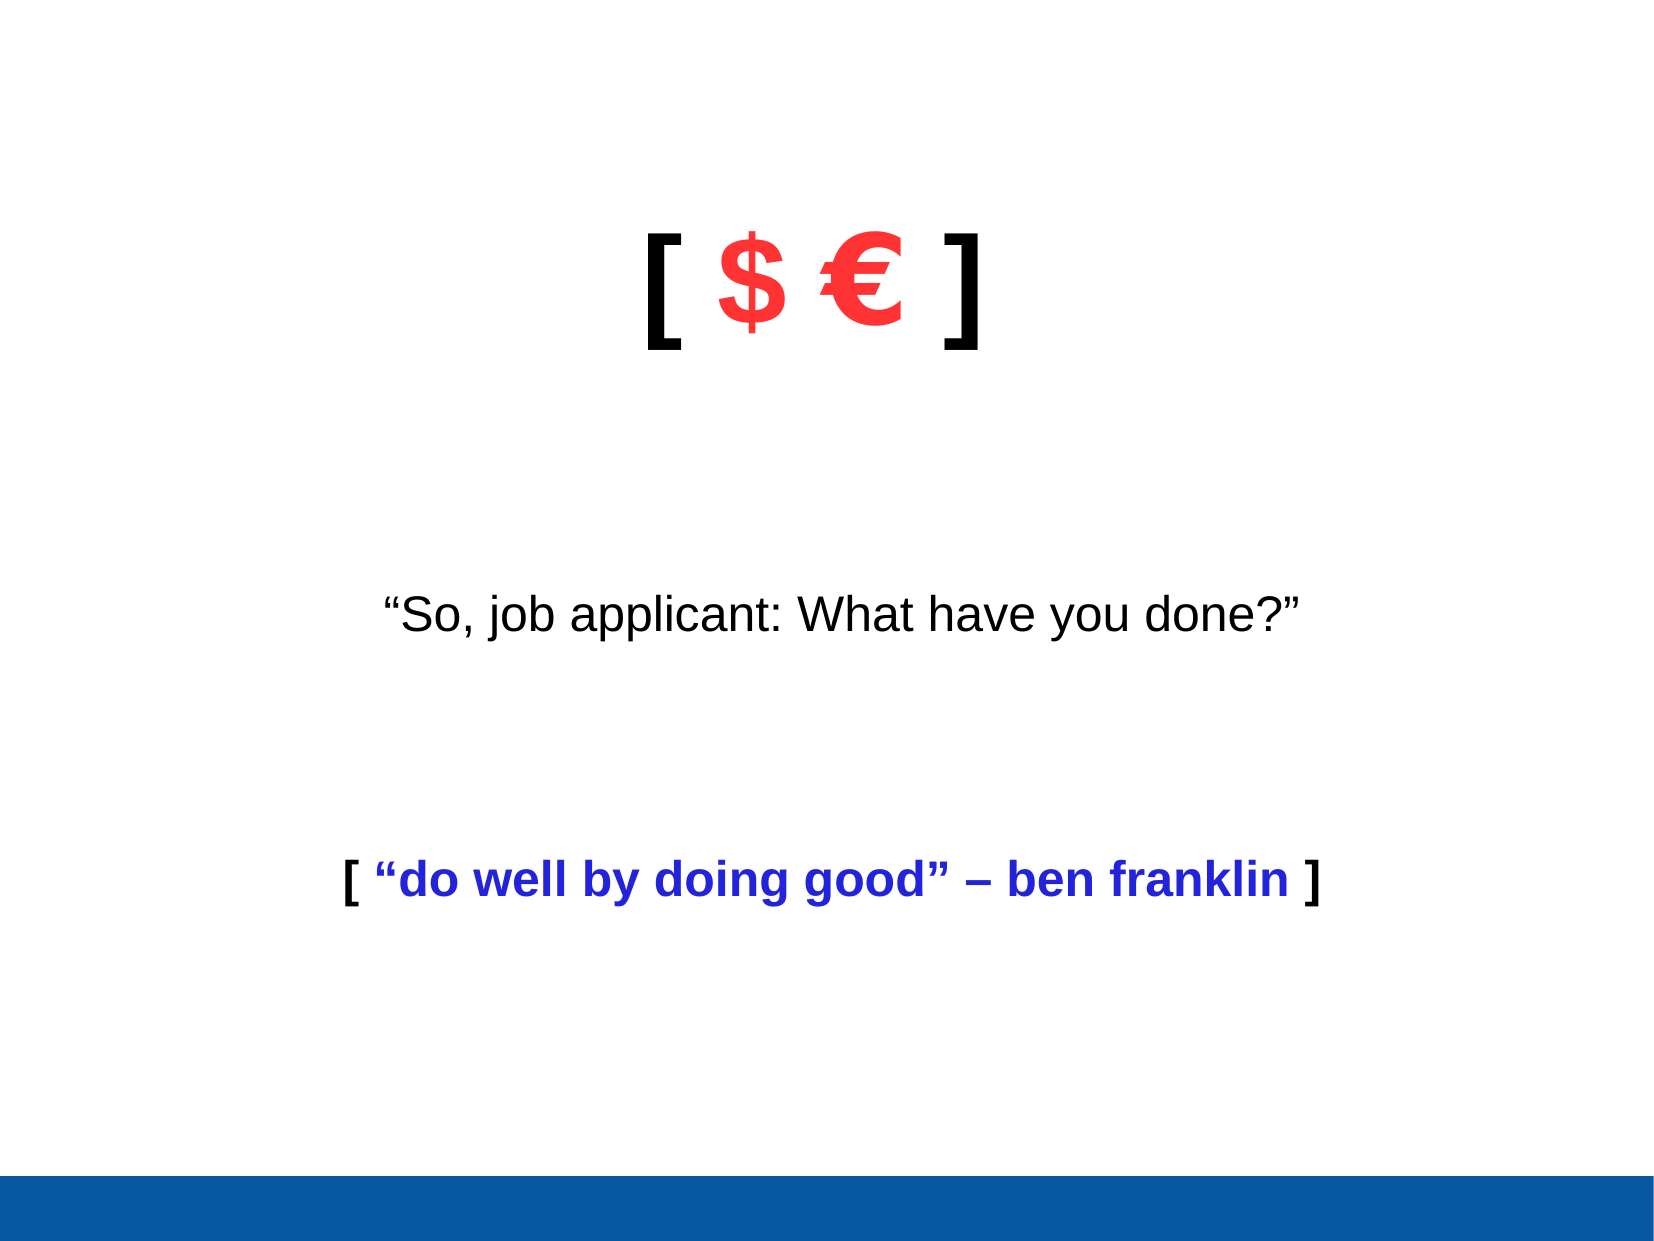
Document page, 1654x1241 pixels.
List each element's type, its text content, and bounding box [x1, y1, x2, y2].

picture [0, 1176, 1654, 1241]
text_box “So, job applicant: What have you done?” [383, 586, 1398, 710]
text_box [ “do well by doing good” – ben franklin ] [342, 850, 1346, 926]
text_box [ $ € ] [641, 208, 979, 354]
